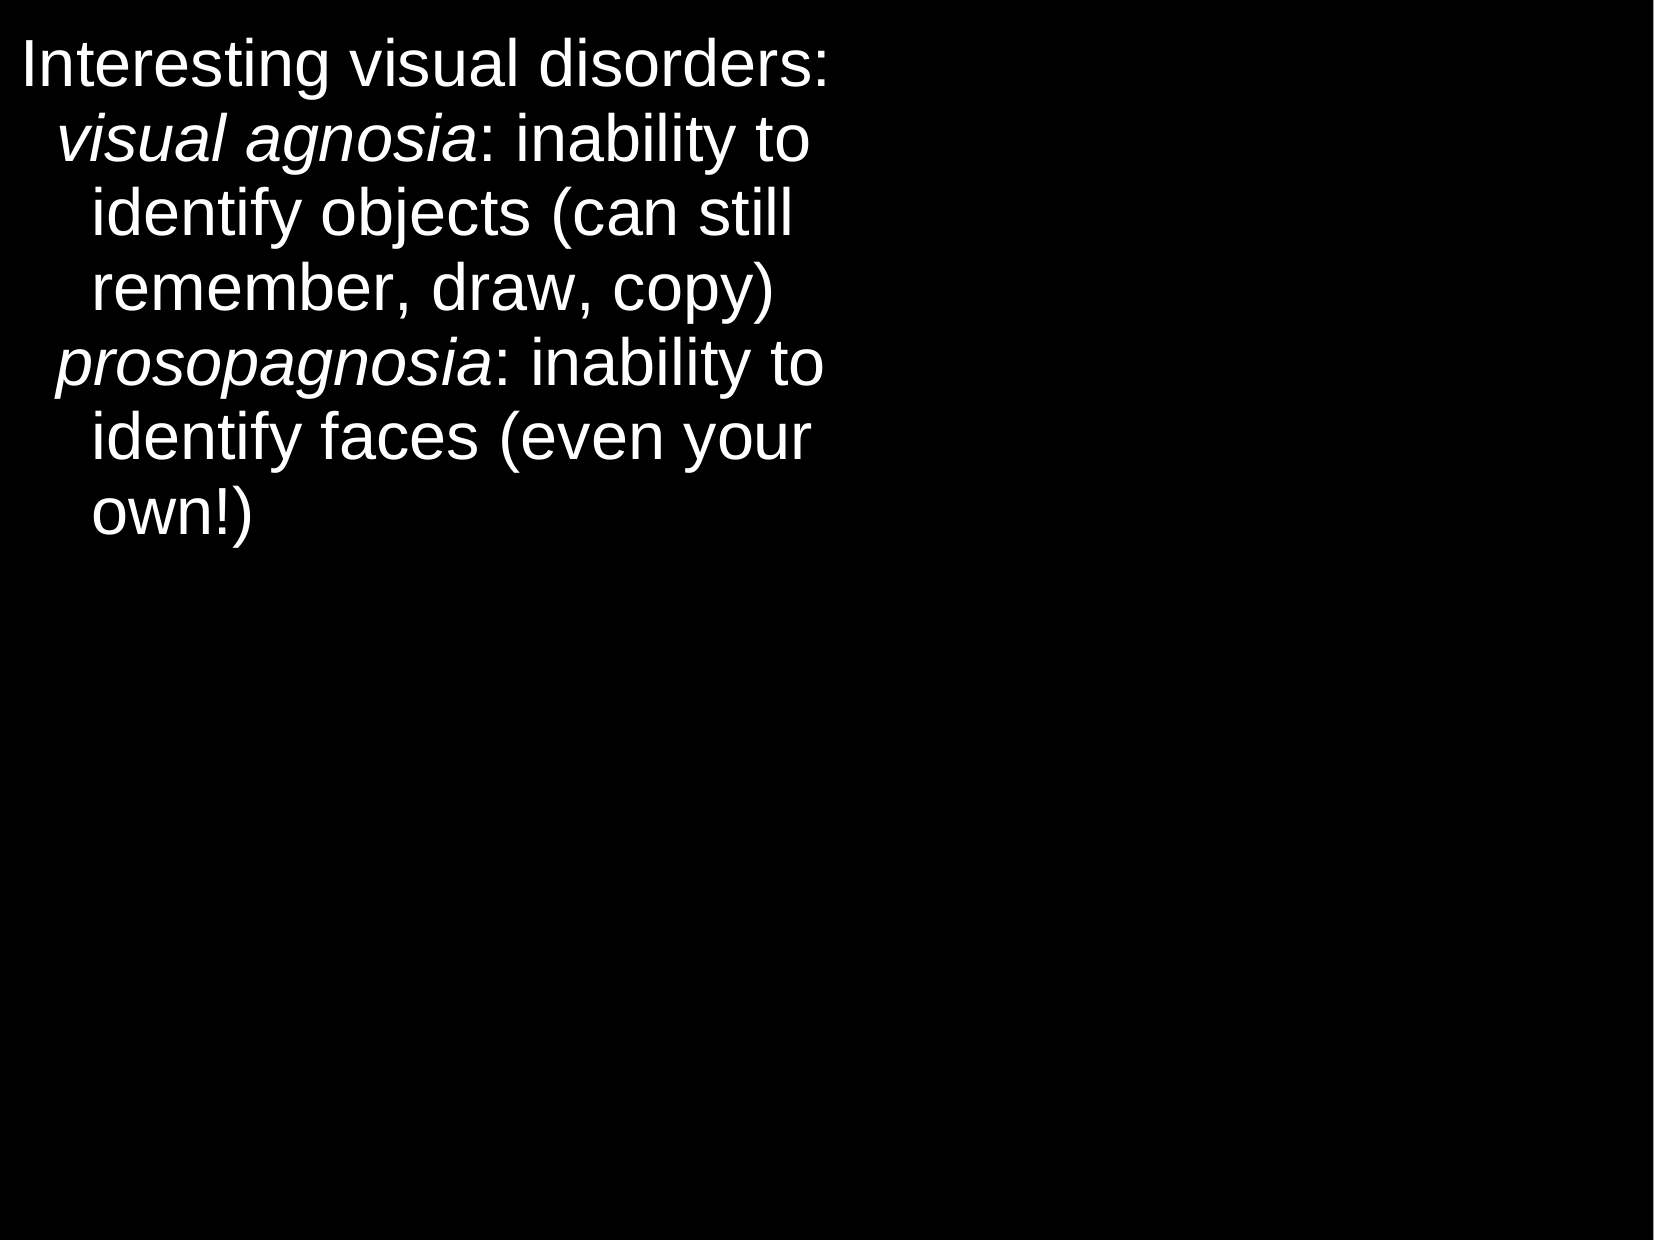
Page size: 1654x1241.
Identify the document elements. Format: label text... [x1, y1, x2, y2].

text_box Interesting visual disorders: visual agnosia: inability to identify objects (can still remember, draw, copy) prosopagnosia: inability to identify faces (even your own!) [0, 12, 992, 584]
